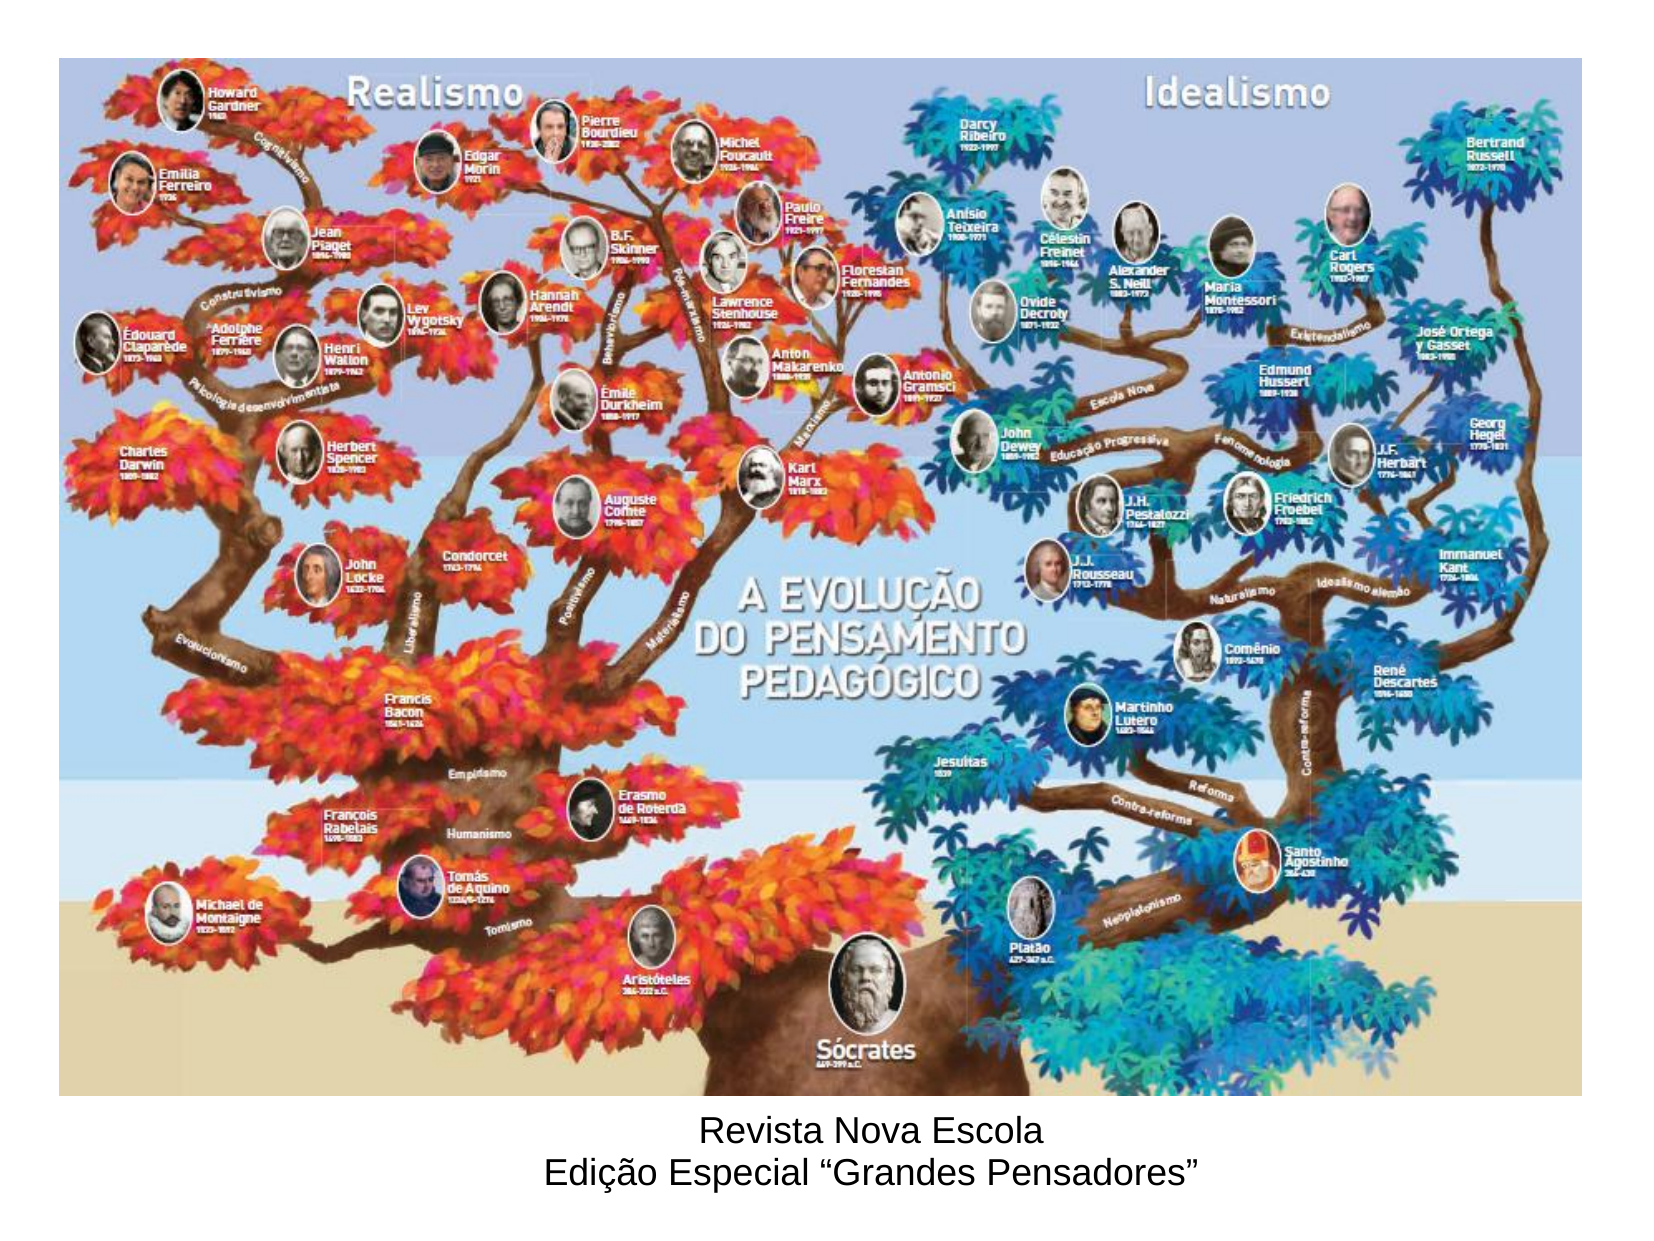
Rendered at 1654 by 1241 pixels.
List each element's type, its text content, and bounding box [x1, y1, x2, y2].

picture [59, 58, 1582, 1096]
text_box Revista Nova Escola Edição Especial “Grandes Pensadores” [472, 1122, 1270, 1182]
